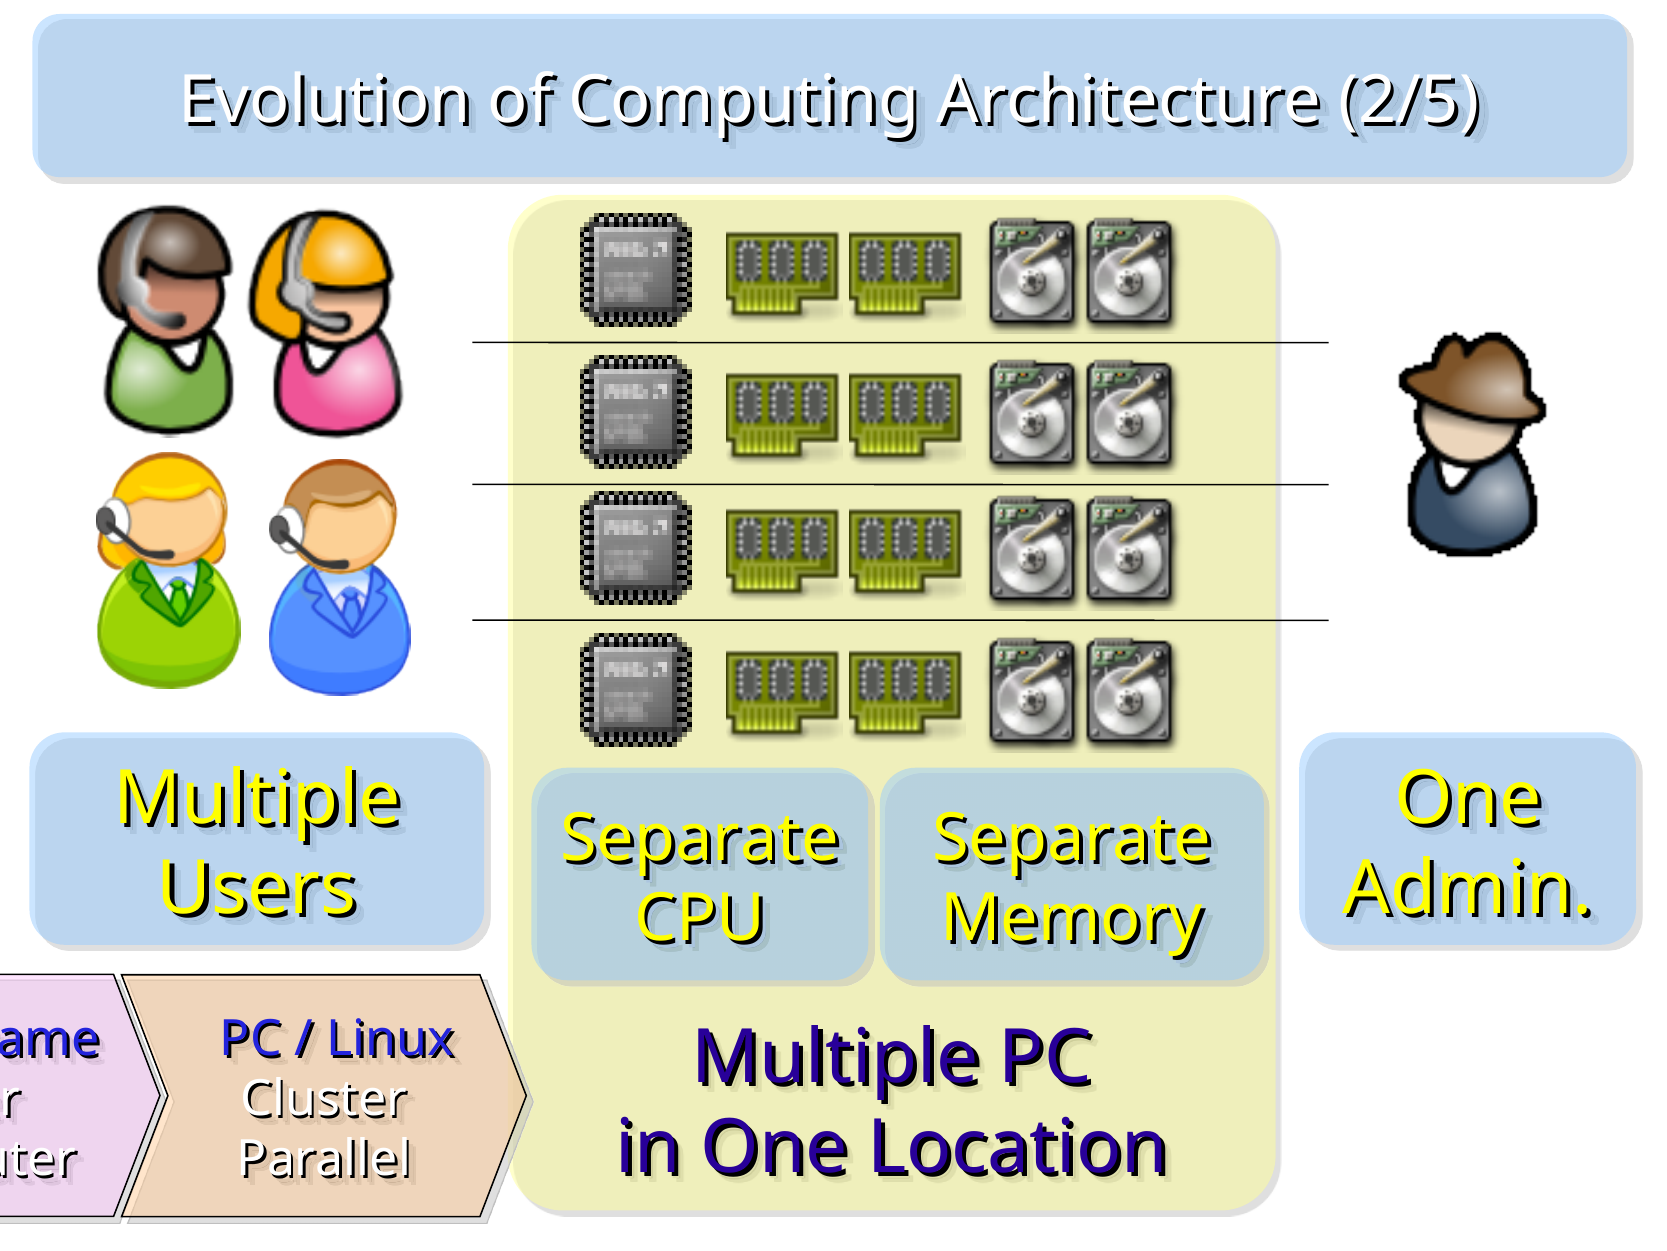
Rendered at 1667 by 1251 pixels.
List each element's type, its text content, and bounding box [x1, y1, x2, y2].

picture [970, 634, 1190, 753]
picture [849, 489, 966, 609]
text_box Evolution of Computing Architecture (2/5) [32, 13, 1628, 178]
text_box Separate CPU [531, 767, 869, 981]
picture [580, 355, 697, 474]
picture [970, 356, 1190, 475]
picture [48, 200, 449, 443]
picture [580, 491, 697, 610]
text_box Separate Memory [879, 767, 1264, 981]
text_box Mainframe Super Computer [0, 974, 160, 1217]
text_box Multiple PC in One Location [507, 621, 1276, 1211]
text_box Multiple Users [29, 732, 485, 945]
picture [726, 489, 843, 609]
picture [970, 492, 1190, 611]
picture [849, 631, 966, 751]
text_box Multiple PC in One Location [507, 344, 1276, 483]
picture [849, 212, 966, 331]
text_box One Admin. [1299, 732, 1637, 945]
picture [1358, 324, 1595, 561]
picture [96, 452, 241, 689]
picture [580, 213, 697, 332]
text_box PC / Linux Cluster Parallel [121, 974, 527, 1217]
picture [726, 353, 843, 473]
picture [849, 353, 966, 473]
text_box Multiple PC in One Location [507, 194, 1276, 341]
picture [970, 214, 1190, 334]
picture [269, 459, 411, 696]
picture [726, 212, 843, 331]
text_box Multiple PC in One Location [507, 486, 1276, 619]
picture [726, 631, 843, 751]
picture [580, 633, 697, 752]
